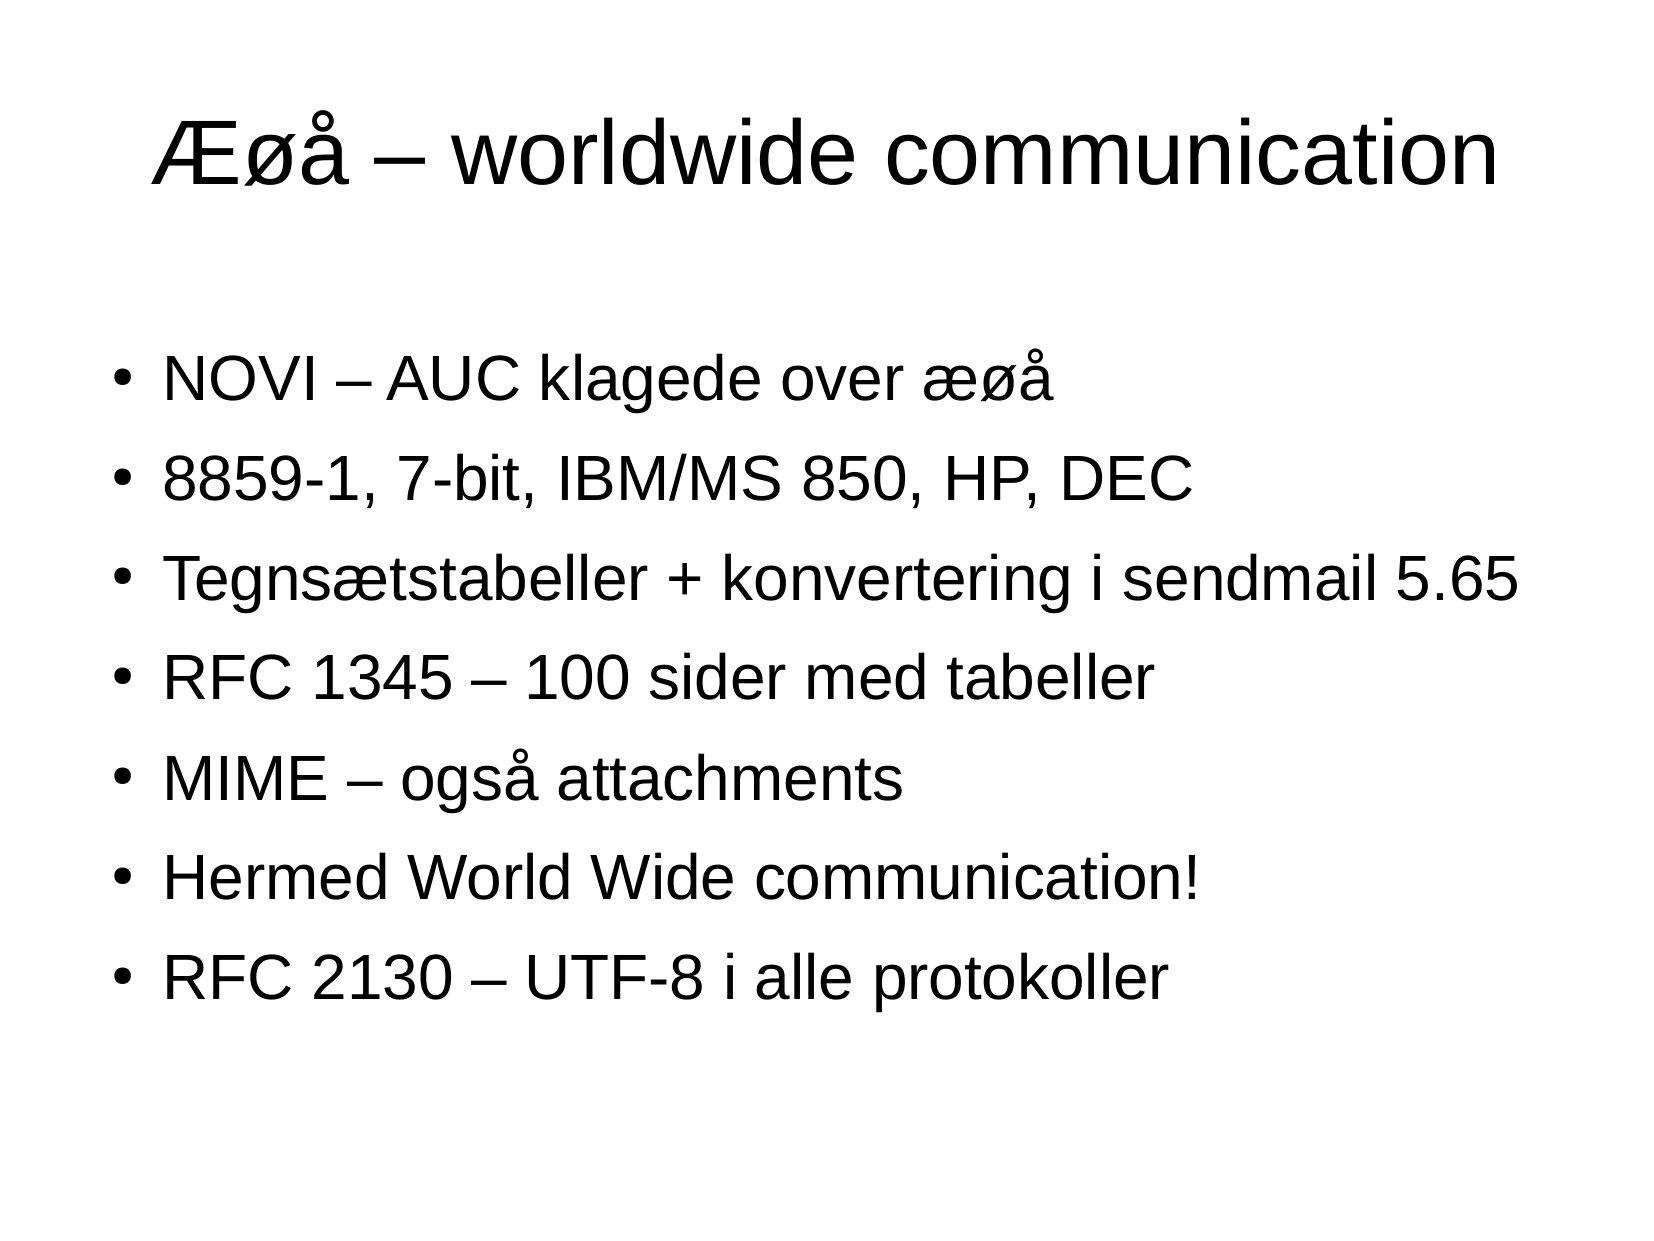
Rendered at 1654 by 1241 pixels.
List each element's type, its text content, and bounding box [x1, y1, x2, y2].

list NOVI – AUC klagede over æøå 8859-1, 7-bit, IBM/MS 850, HP, DEC Tegnsætstabeller + konvertering i sendmail 5.65 RFC 1345 – 100 sider med tabeller MIME – også attachments Hermed World Wide communication! RFC 2130 – UTF-8 i alle protokoller [94, 342, 1550, 1062]
title Æøå – worldwide communication [82, 49, 1571, 257]
